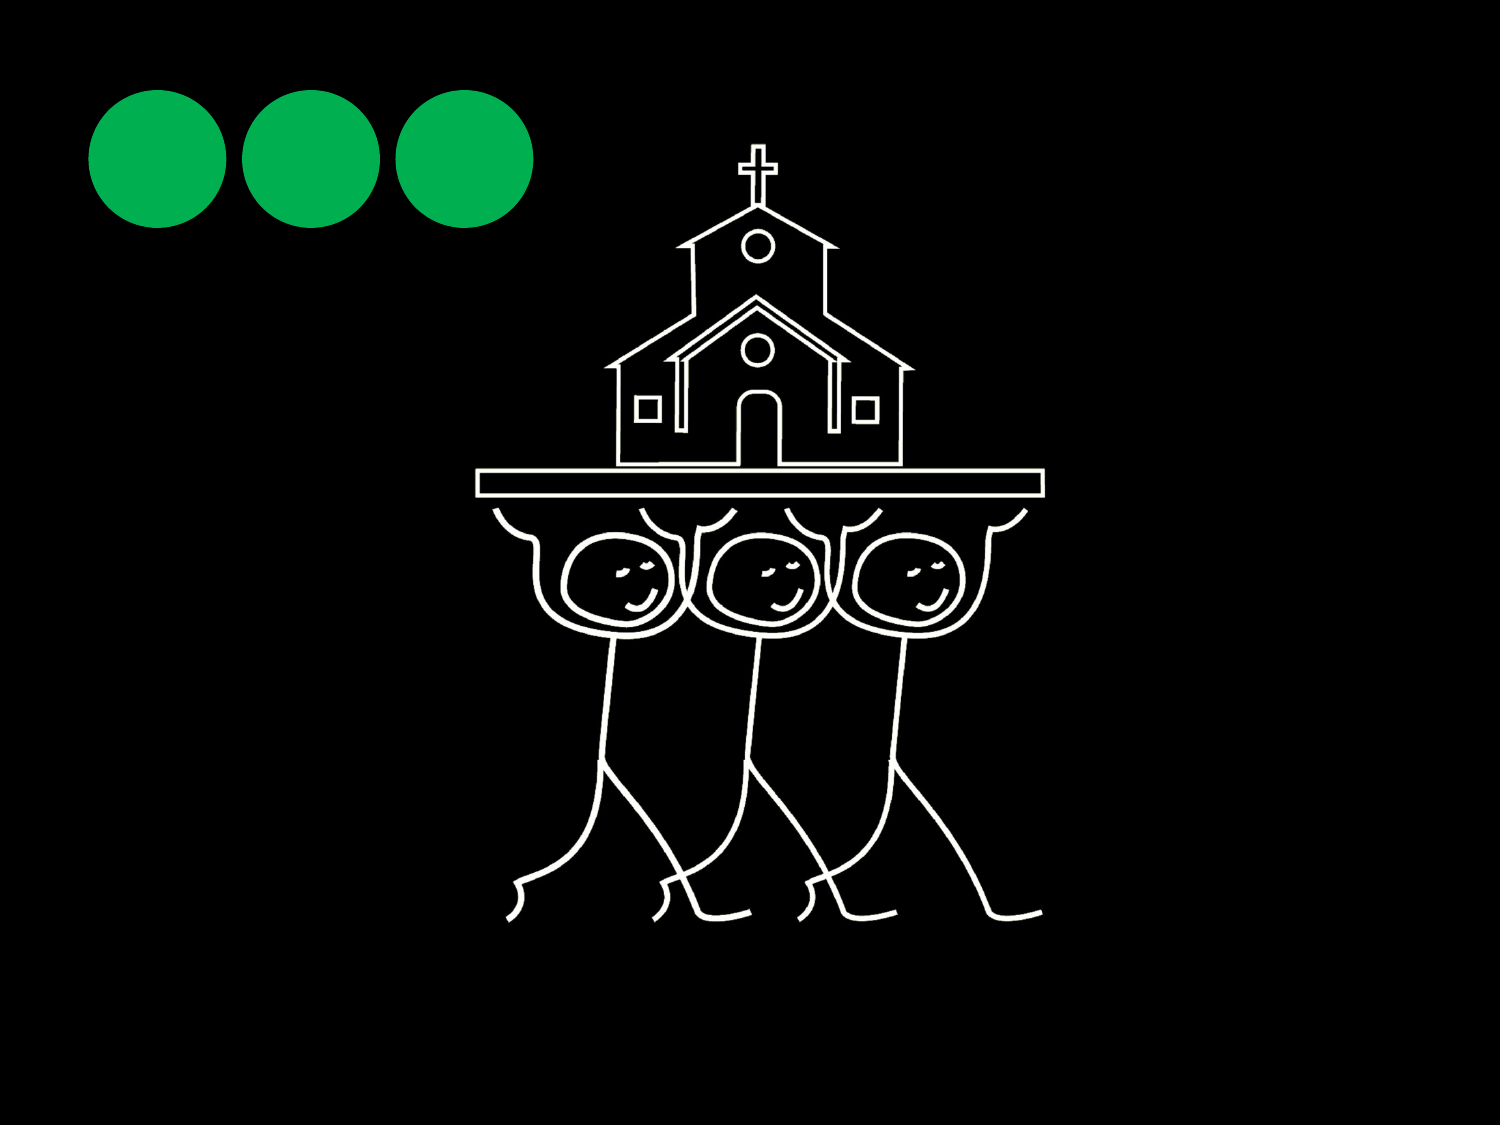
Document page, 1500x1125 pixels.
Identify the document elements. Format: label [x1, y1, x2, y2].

picture [46, 0, 1454, 1125]
text_box [395, 90, 534, 228]
text_box [242, 90, 380, 228]
text_box [88, 90, 227, 228]
